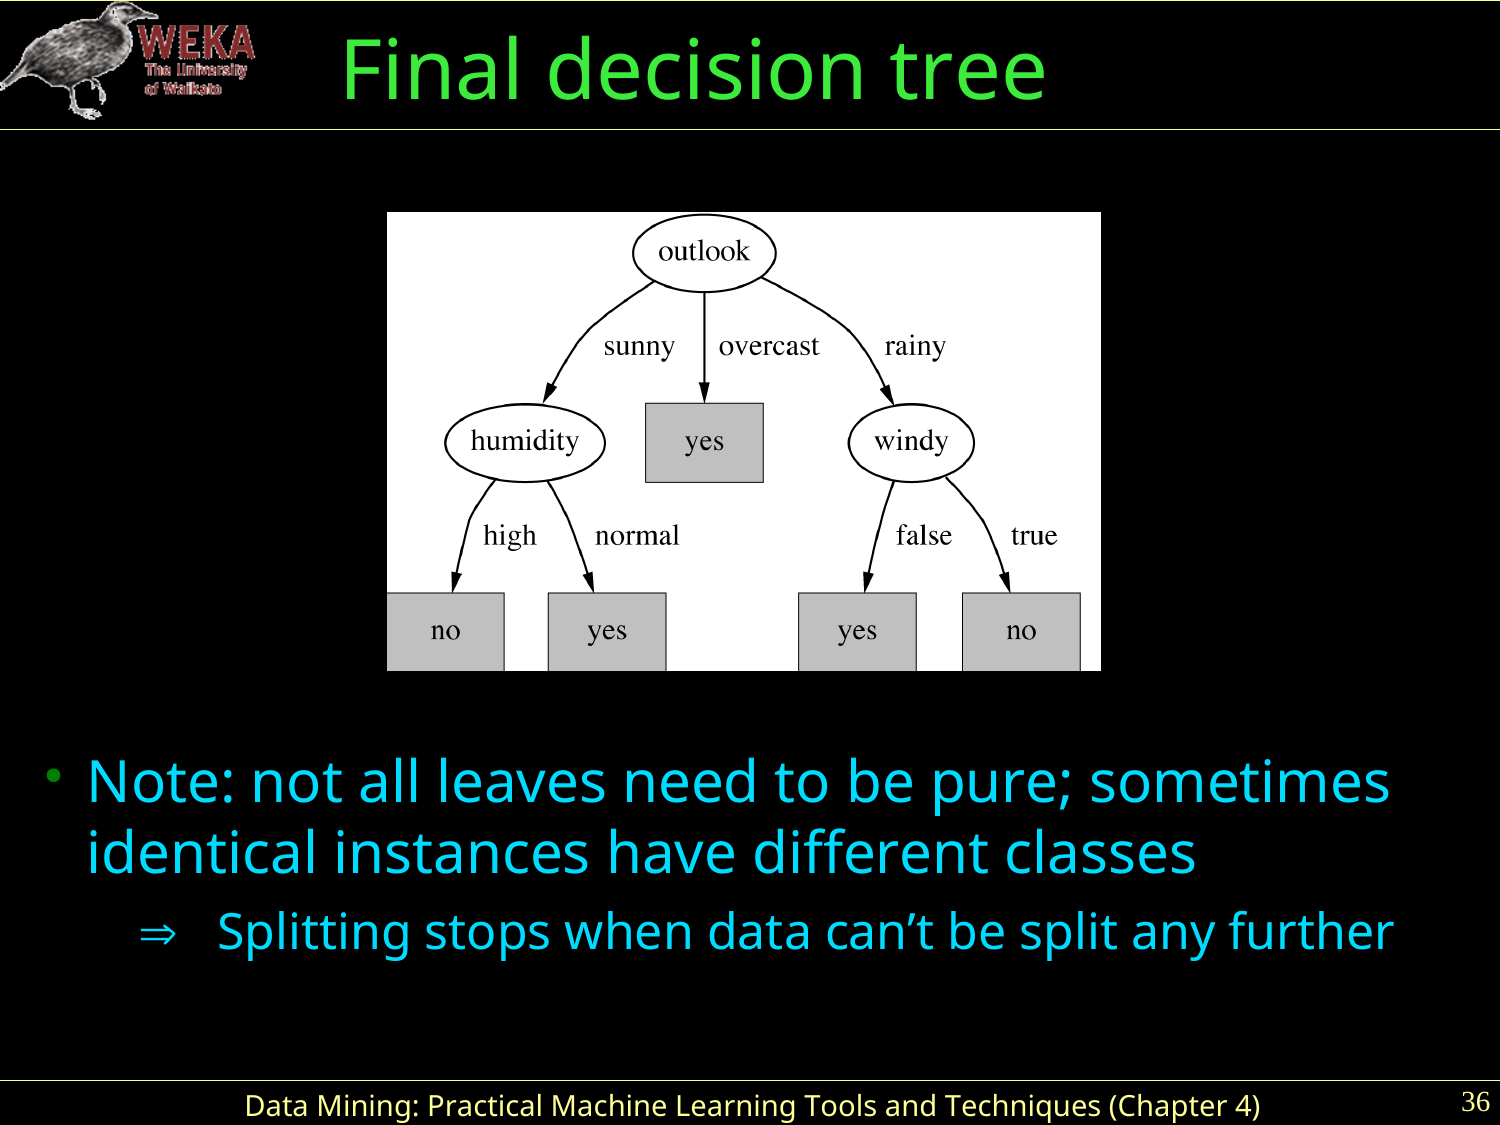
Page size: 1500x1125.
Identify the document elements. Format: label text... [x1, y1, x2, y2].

picture [387, 212, 1101, 671]
title Final decision tree [324, 0, 1500, 148]
picture [0, 1, 266, 129]
text_box Note: not all leaves need to be pure; sometimes identical instances have different classes  Splitting stops when data can’t be split any further [29, 738, 1418, 976]
